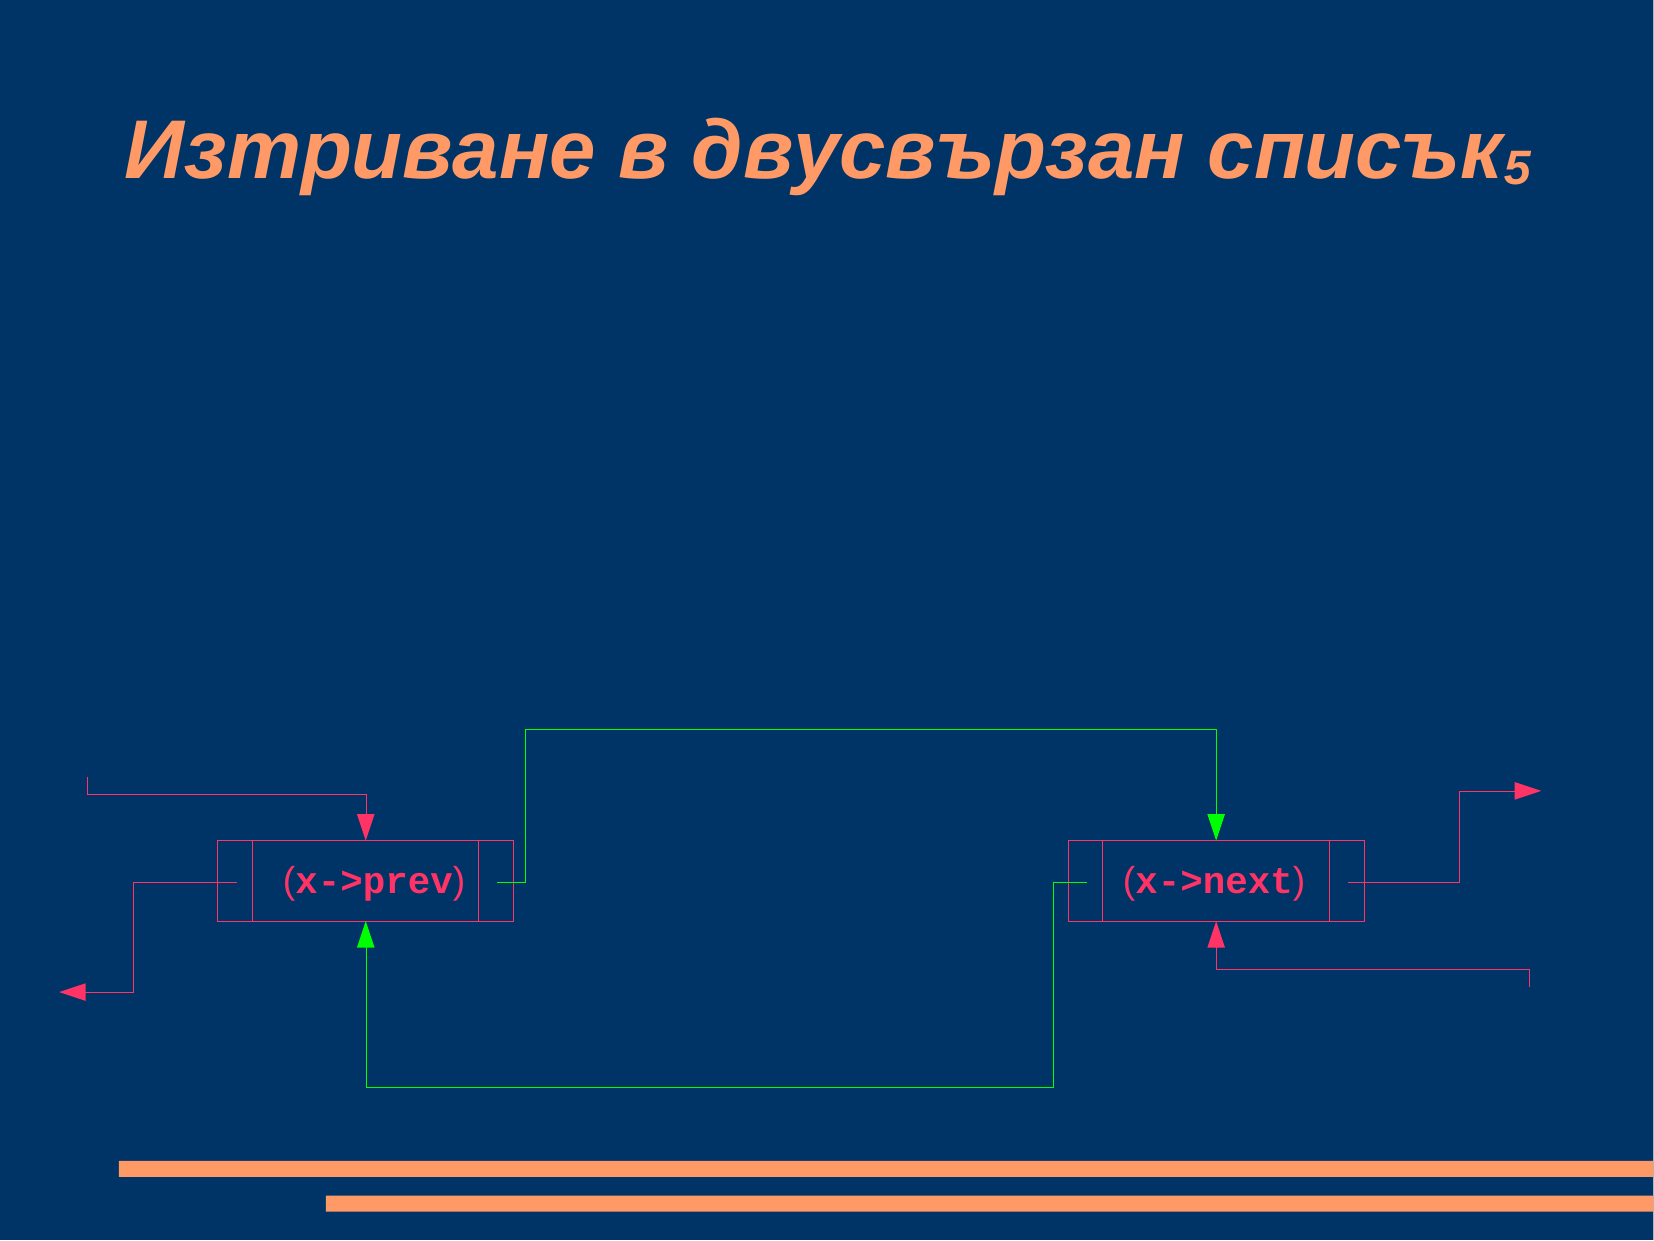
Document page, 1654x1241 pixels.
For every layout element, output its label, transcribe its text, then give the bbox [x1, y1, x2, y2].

title Изтриване в двусвързан списък5 [121, 46, 1534, 254]
text_box (x->prev) [236, 852, 498, 913]
text_box (x->next) [1087, 852, 1348, 913]
